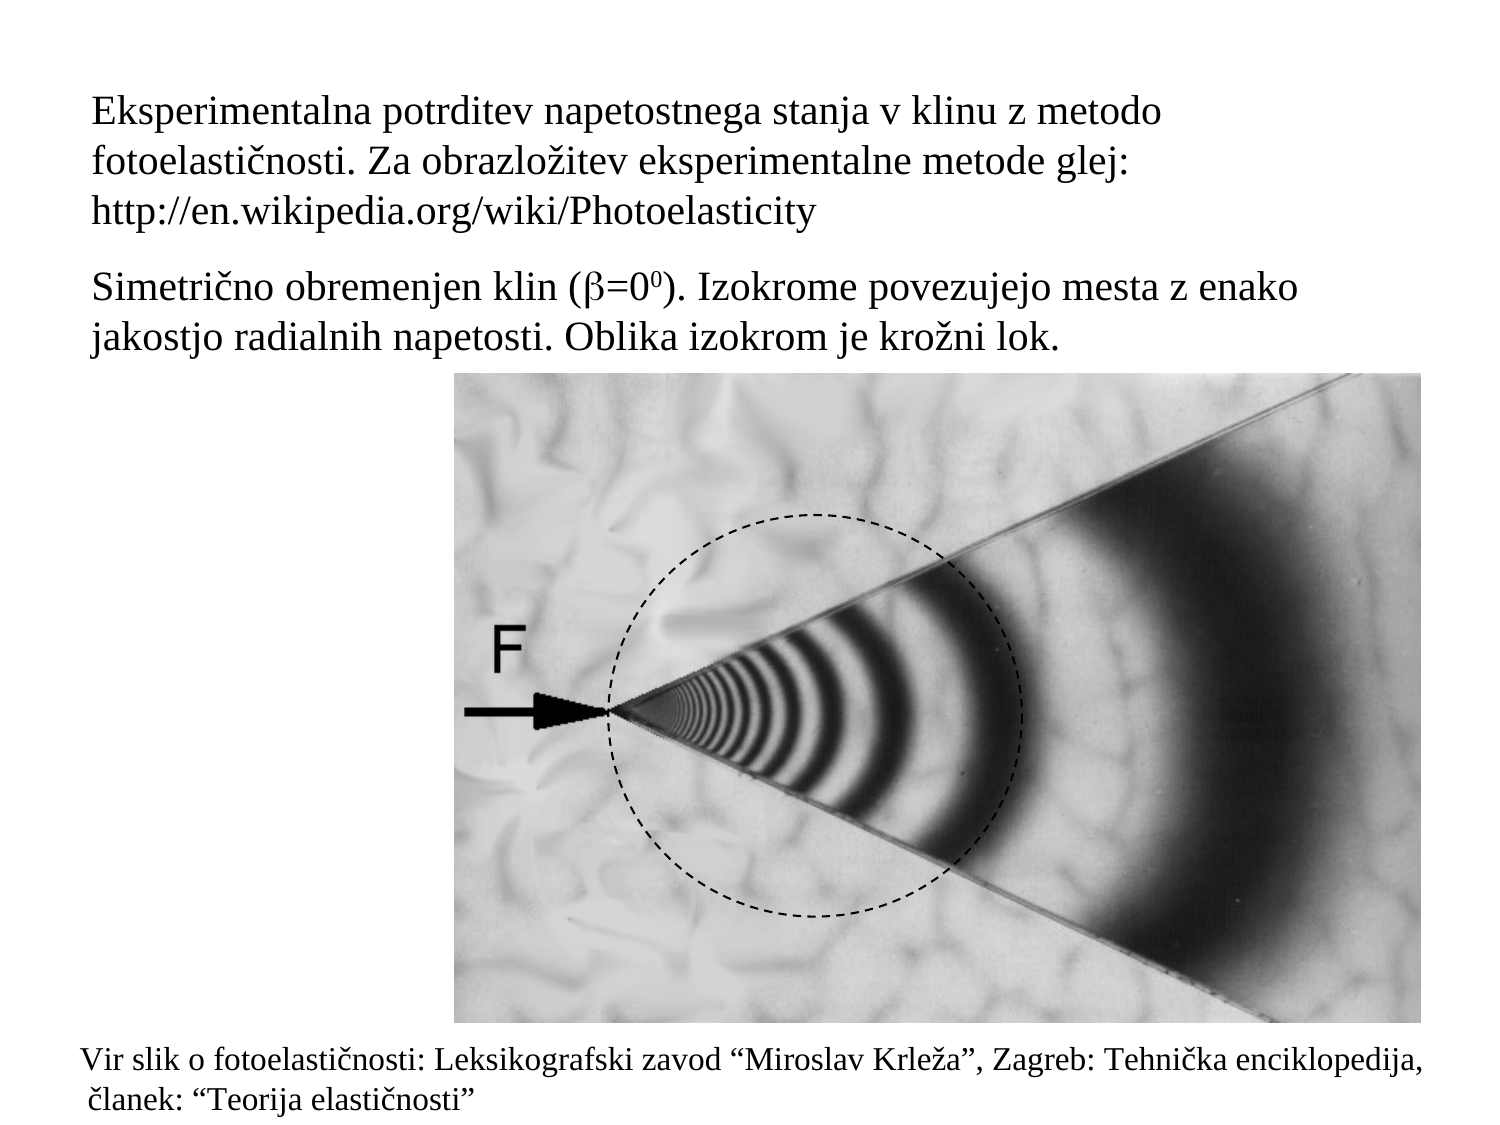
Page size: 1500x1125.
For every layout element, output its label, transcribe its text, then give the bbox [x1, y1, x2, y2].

picture [454, 373, 1421, 1023]
text_box Vir slik o fotoelastičnosti: Leksikografski zavod “Miroslav Krleža”, Zagreb: Tehnička enciklopedija, članek: “Teorija elastičnosti” [64, 1029, 1459, 1125]
text_box Eksperimentalna potrditev napetostnega stanja v klinu z metodo fotoelastičnosti. Za obrazložitev eksperimentalne metode glej: http://en.wikipedia.org/wiki/Photoelasticity Simetrično obremenjen klin (=00). Izokrome povezujejo mesta z enako jakostjo radialnih napetosti. Oblika izokrom je krožni lok. [76, 75, 1436, 367]
